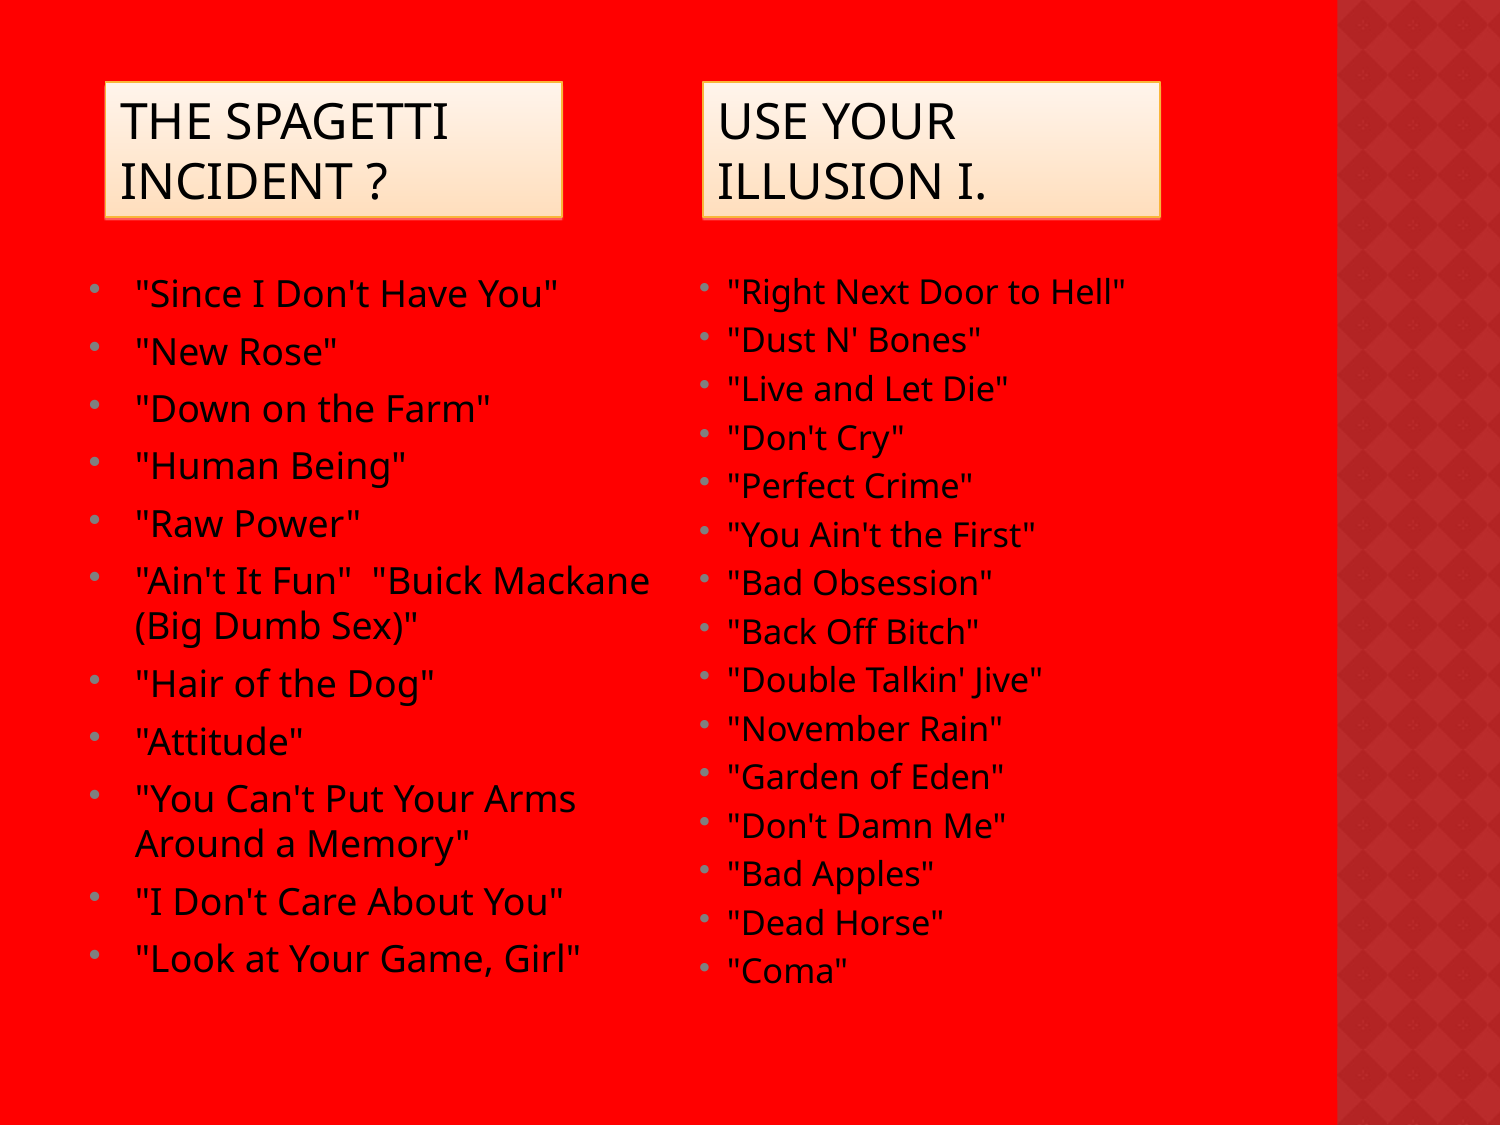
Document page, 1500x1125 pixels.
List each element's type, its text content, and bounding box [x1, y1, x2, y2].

text_box USE YOUR ILLUSION I. [703, 81, 1161, 217]
list "Right Next Door to Hell" "Dust N' Bones" "Live and Let Die" "Don't Cry" "Perfect Crime" "You Ain't the First" "Bad Obsession" "Back Off Bitch" "Double Talkin' Jive" "November Rain" "Garden of Eden" "Don't Damn Me" "Bad Apples" "Dead Horse" "Coma" [685, 262, 1263, 1005]
text_box THE SPAGETTI INCIDENT ? [105, 81, 563, 217]
list "Since I Don't Have You" "New Rose" "Down on the Farm" "Human Being" "Raw Power" "Ain't It Fun" "Buick Mackane (Big Dumb Sex)" "Hair of the Dog" "Attitude" "You Can't Put Your Arms Around a Memory" "I Don't Care About You" "Look at Your Game, Girl" [75, 262, 668, 1079]
